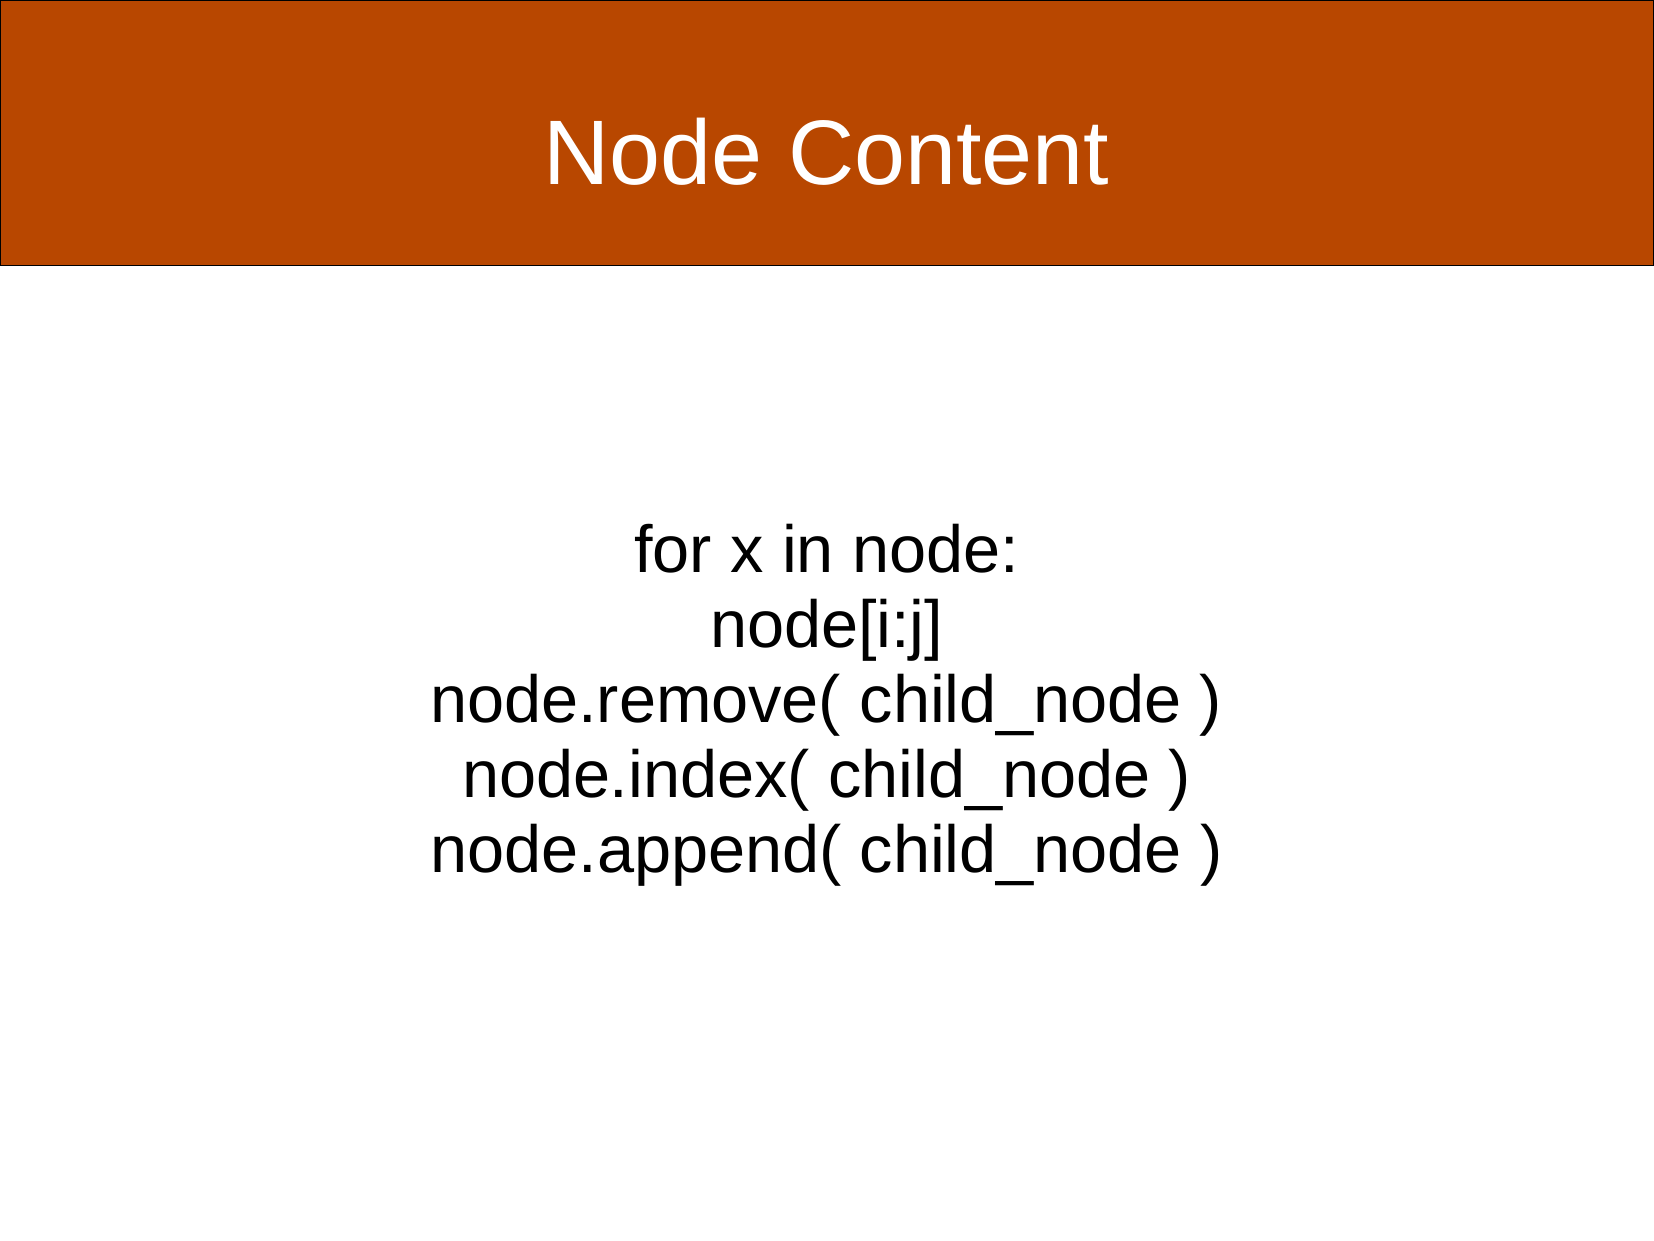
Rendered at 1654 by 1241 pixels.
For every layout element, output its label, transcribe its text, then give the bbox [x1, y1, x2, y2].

title Node Content [82, 56, 1571, 250]
subtitle for x in node: node[i:j] node.remove( child_node ) node.index( child_node ) node.append( child_node ) [82, 297, 1571, 1102]
